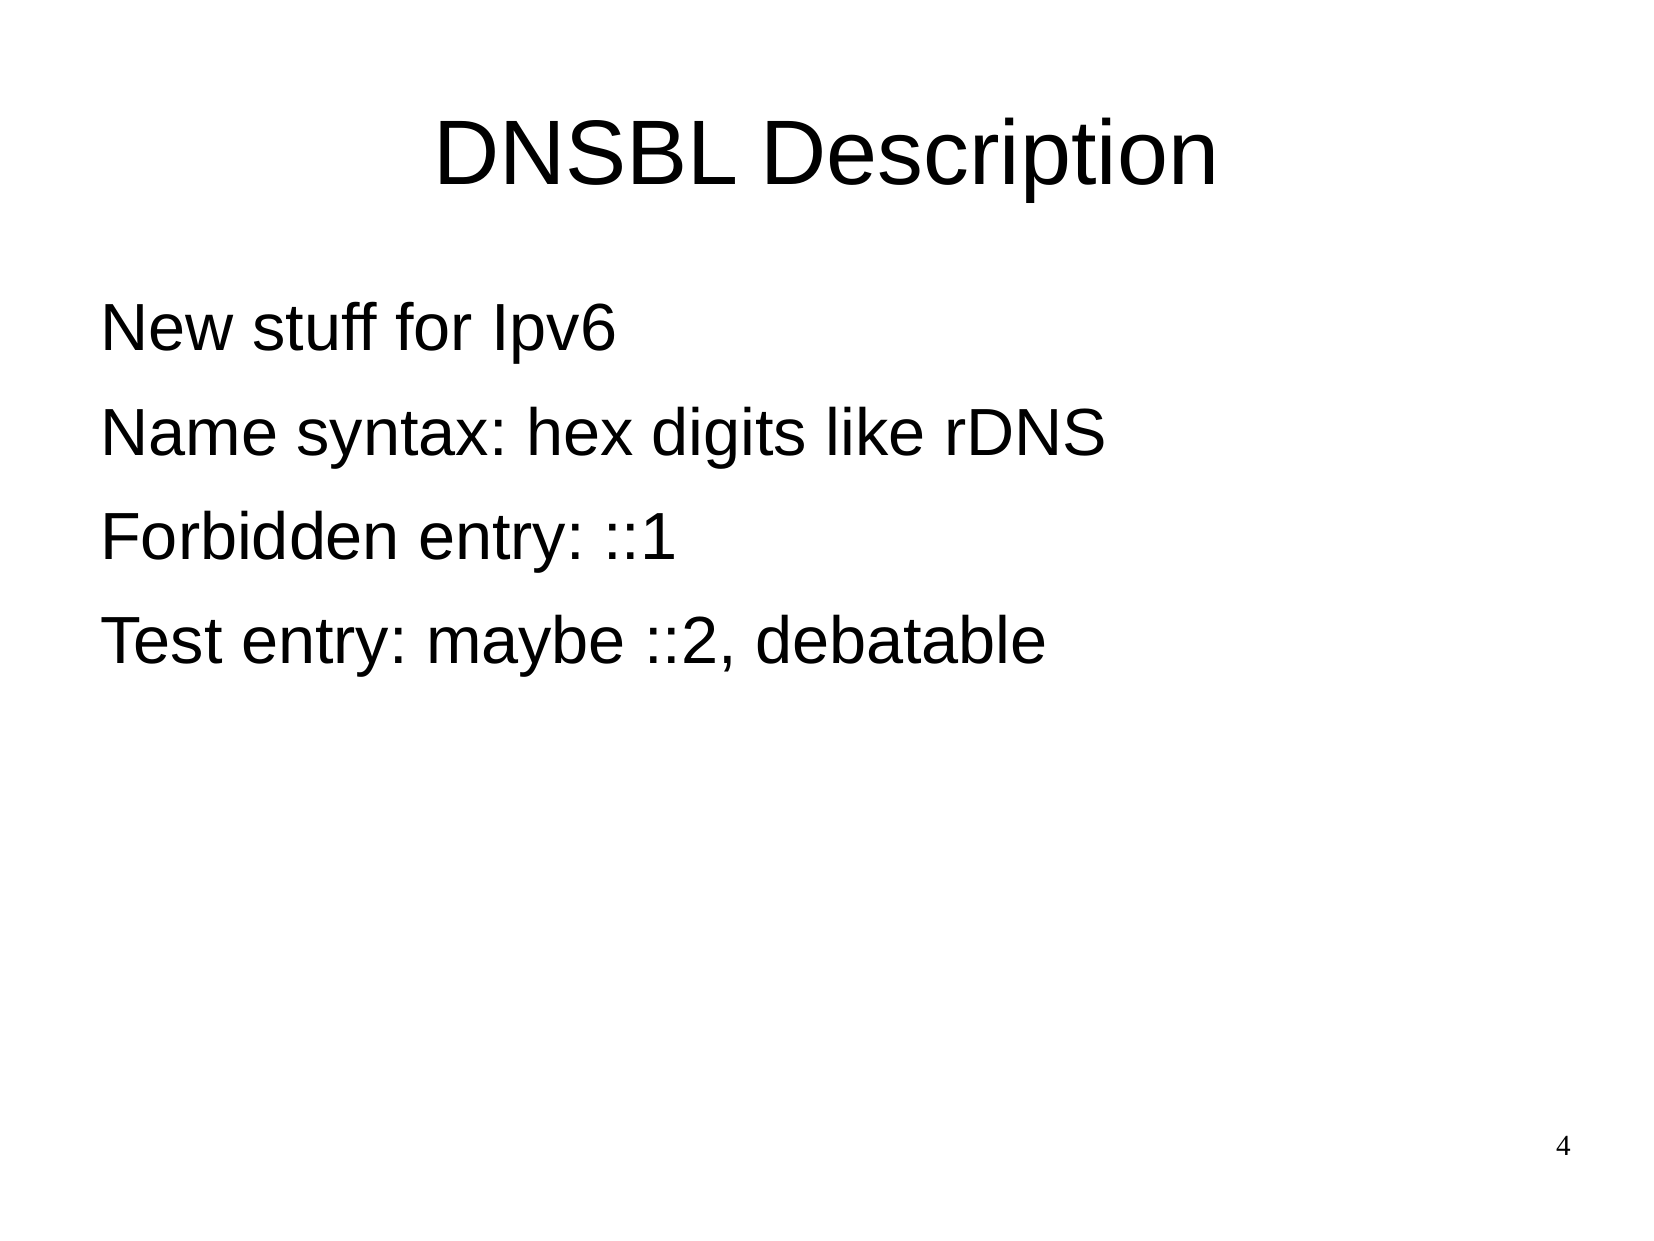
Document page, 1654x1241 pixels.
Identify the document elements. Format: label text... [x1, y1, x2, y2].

title DNSBL Description [82, 56, 1571, 250]
list New stuff for Ipv6 Name syntax: hex digits like rDNS Forbidden entry: ::1 Test entry: maybe ::2, debatable [82, 290, 1571, 1094]
